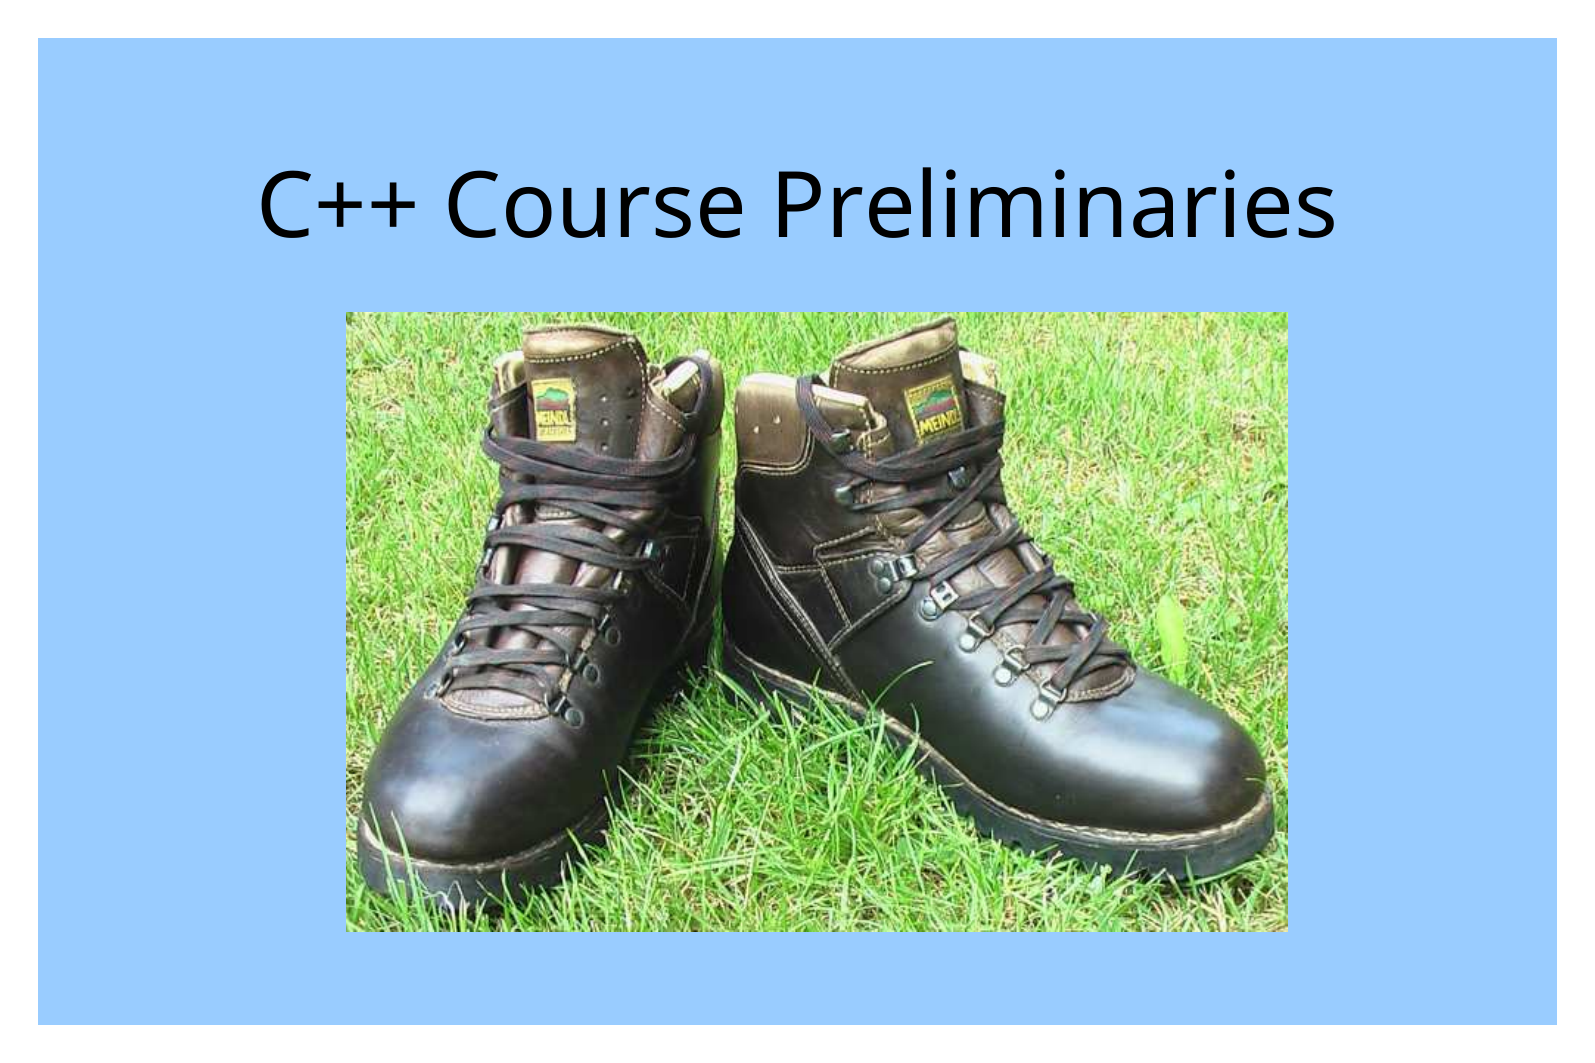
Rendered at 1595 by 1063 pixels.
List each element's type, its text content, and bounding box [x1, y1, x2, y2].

picture [346, 312, 1288, 932]
title C++ Course Preliminaries [149, 119, 1447, 285]
